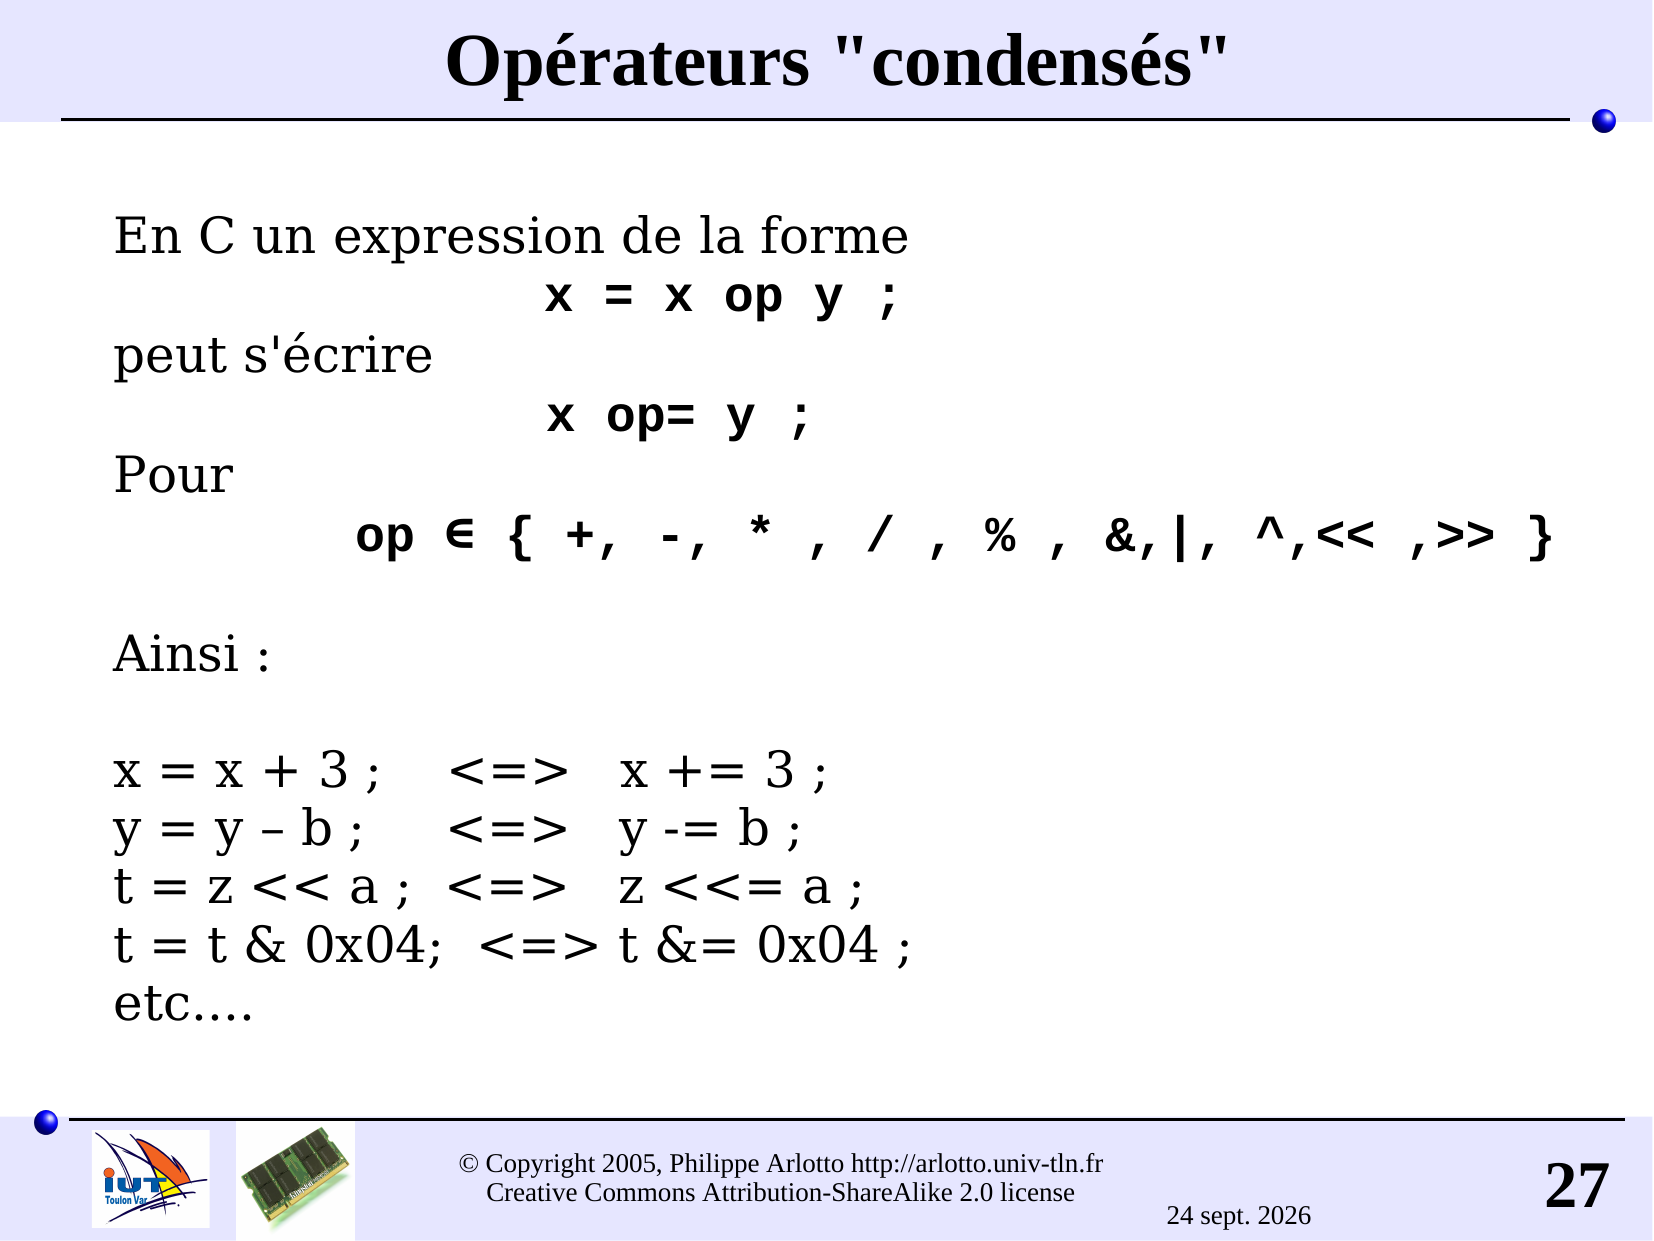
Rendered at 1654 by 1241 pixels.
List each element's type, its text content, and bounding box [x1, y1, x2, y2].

title Opérateurs "condensés" [95, 11, 1585, 110]
text_box En C un expression de la forme x = x op y ; peut s'écrire x op= y ; Pour op ∈ { +, -, * , / , % , &,|, ^,<< ,>> } Ainsi : x = x + 3 ; <=> x += 3 ; y = y – b ; <=> y -= b ; t = z << a ; <=> z <<= a ; t = t & 0x04; <=> t &= 0x04 ; etc.... [113, 206, 1556, 1033]
picture [236, 1121, 355, 1241]
